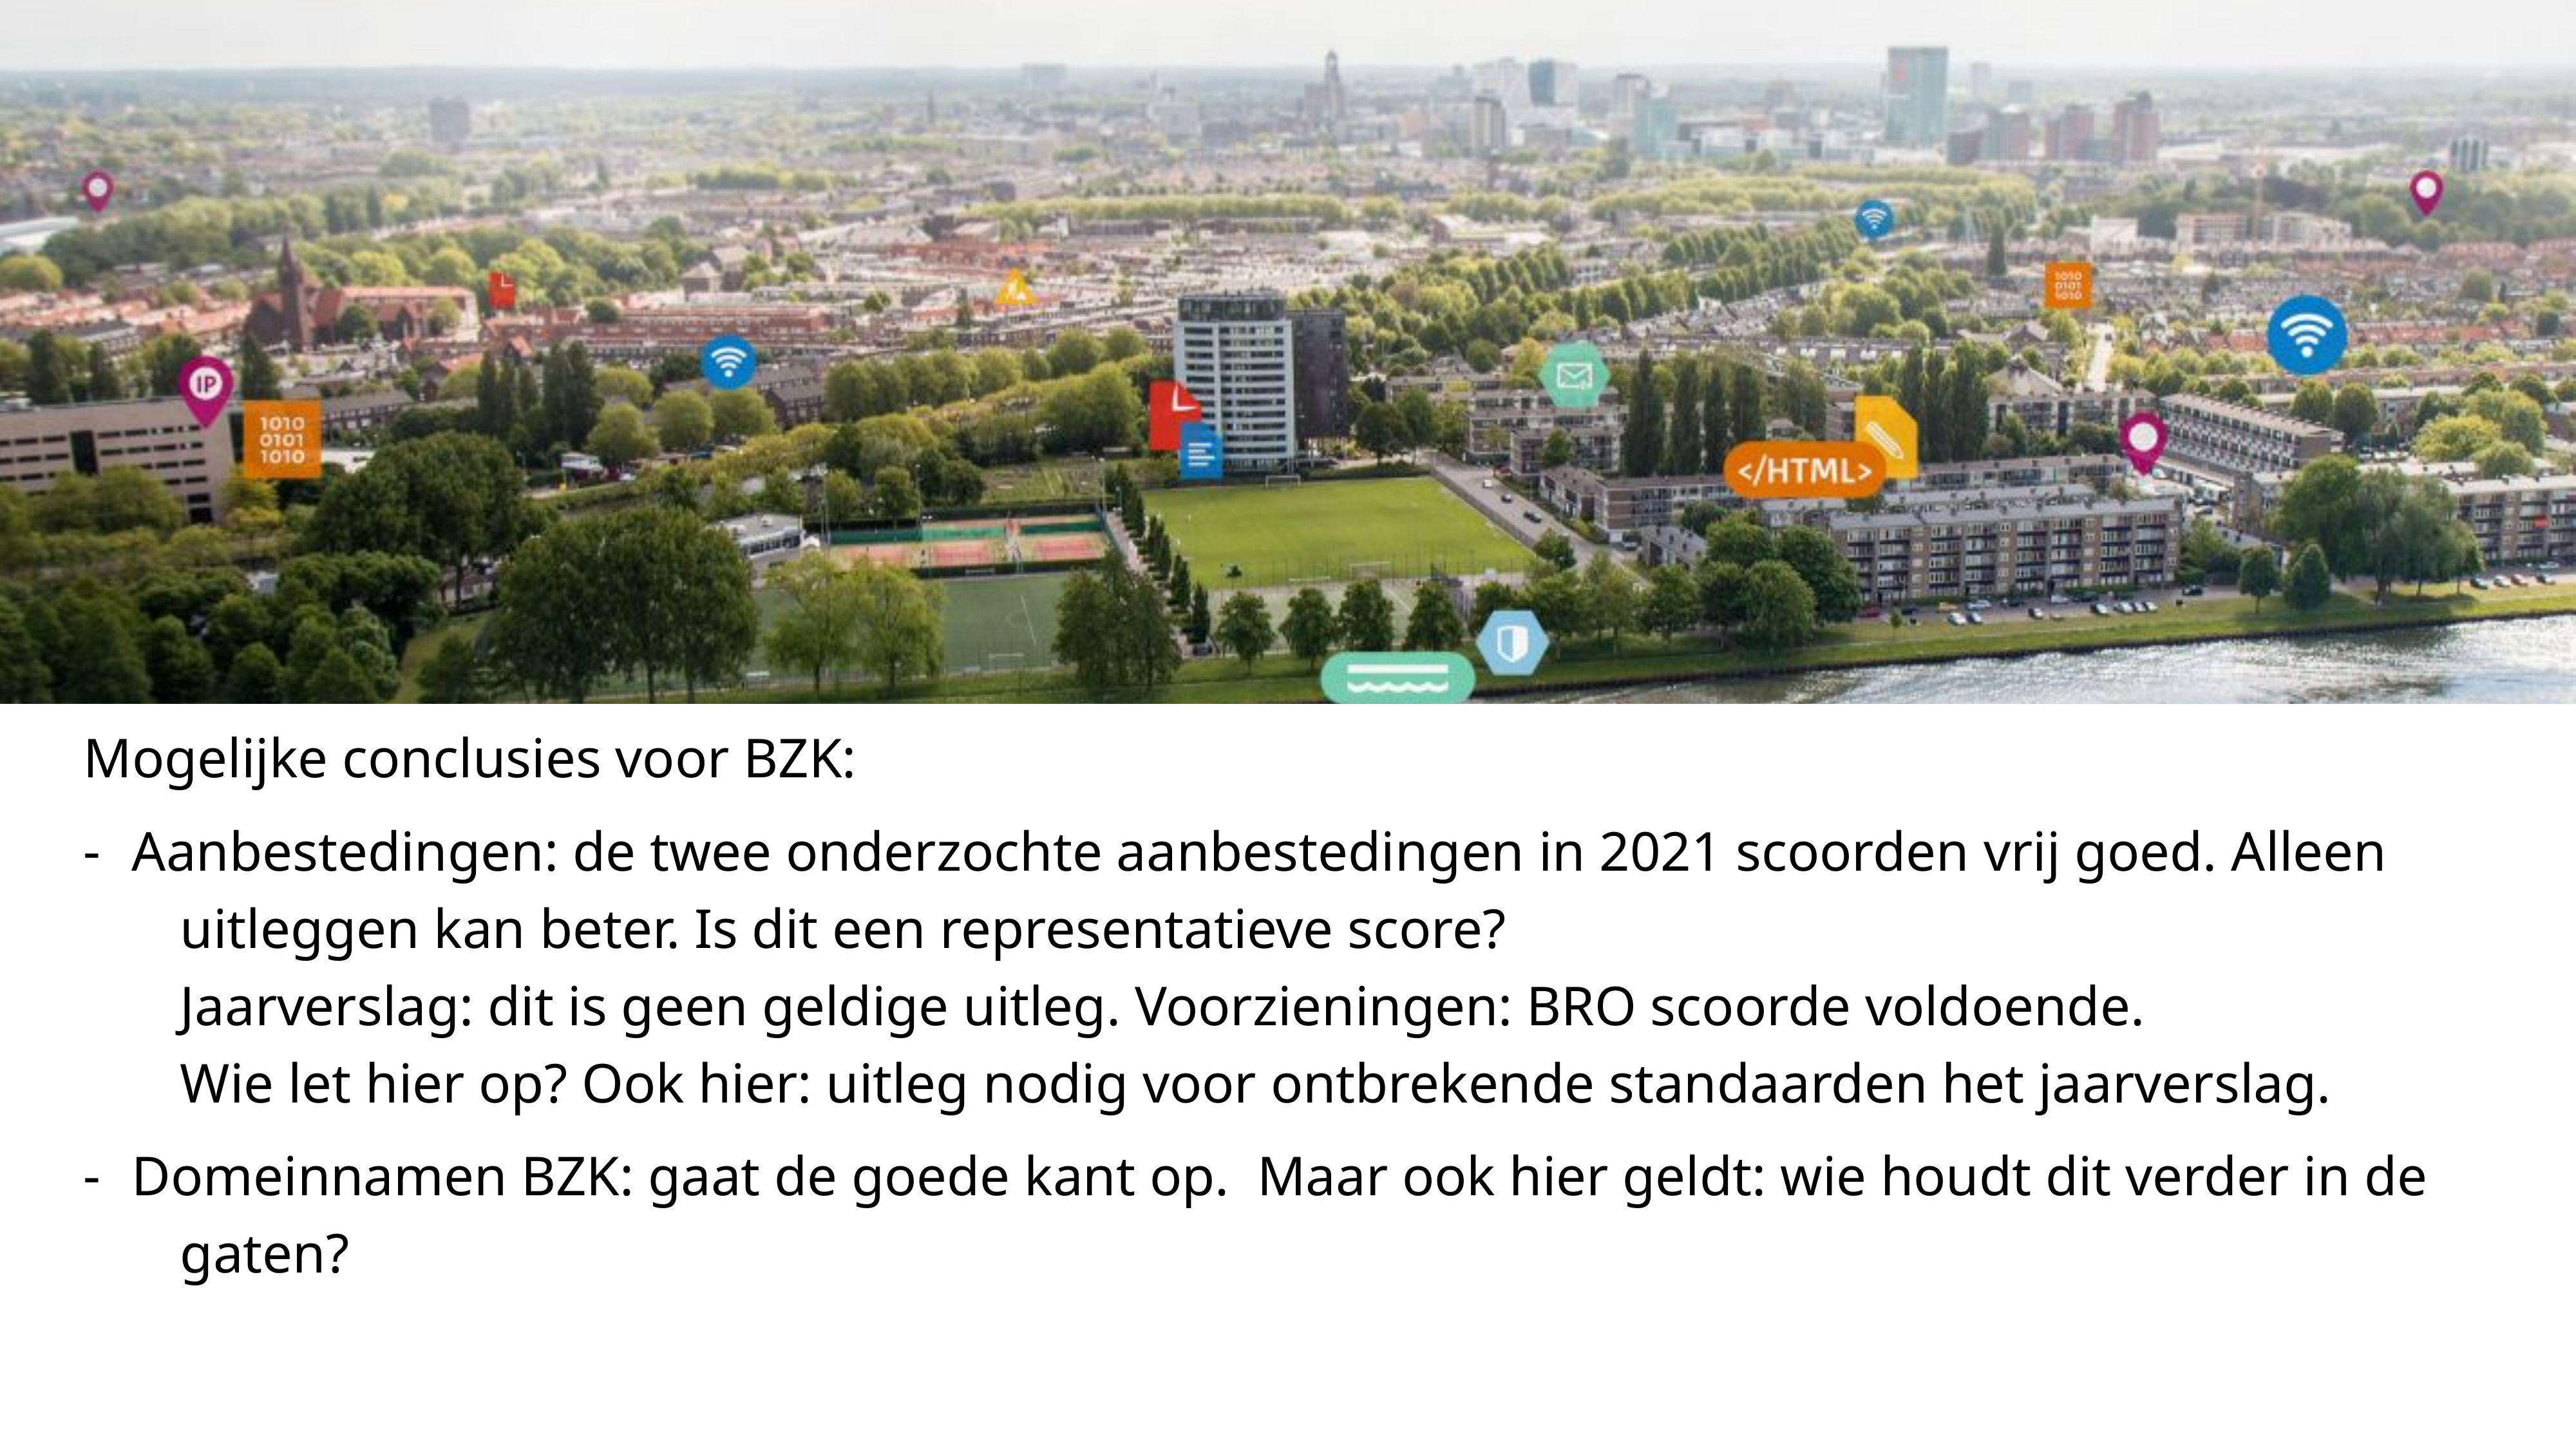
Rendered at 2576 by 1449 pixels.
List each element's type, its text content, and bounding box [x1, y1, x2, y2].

list Mogelijke conclusies voor BZK: Aanbestedingen: de twee onderzochte aanbestedingen in 2021 scoorden vrij goed. Alleen uitleggen kan beter. Is dit een representatieve score? Jaarverslag: dit is geen geldige uitleg. Voorzieningen: BRO scoorde voldoende. Wie let hier op? Ook hier: uitleg nodig voor ontbrekende standaarden het jaarverslag. Domeinnamen BZK: gaat de goede kant op. Maar ook hier geldt: wie houdt dit verder in de gaten? [76, 704, 2499, 1449]
picture [0, 0, 2576, 704]
